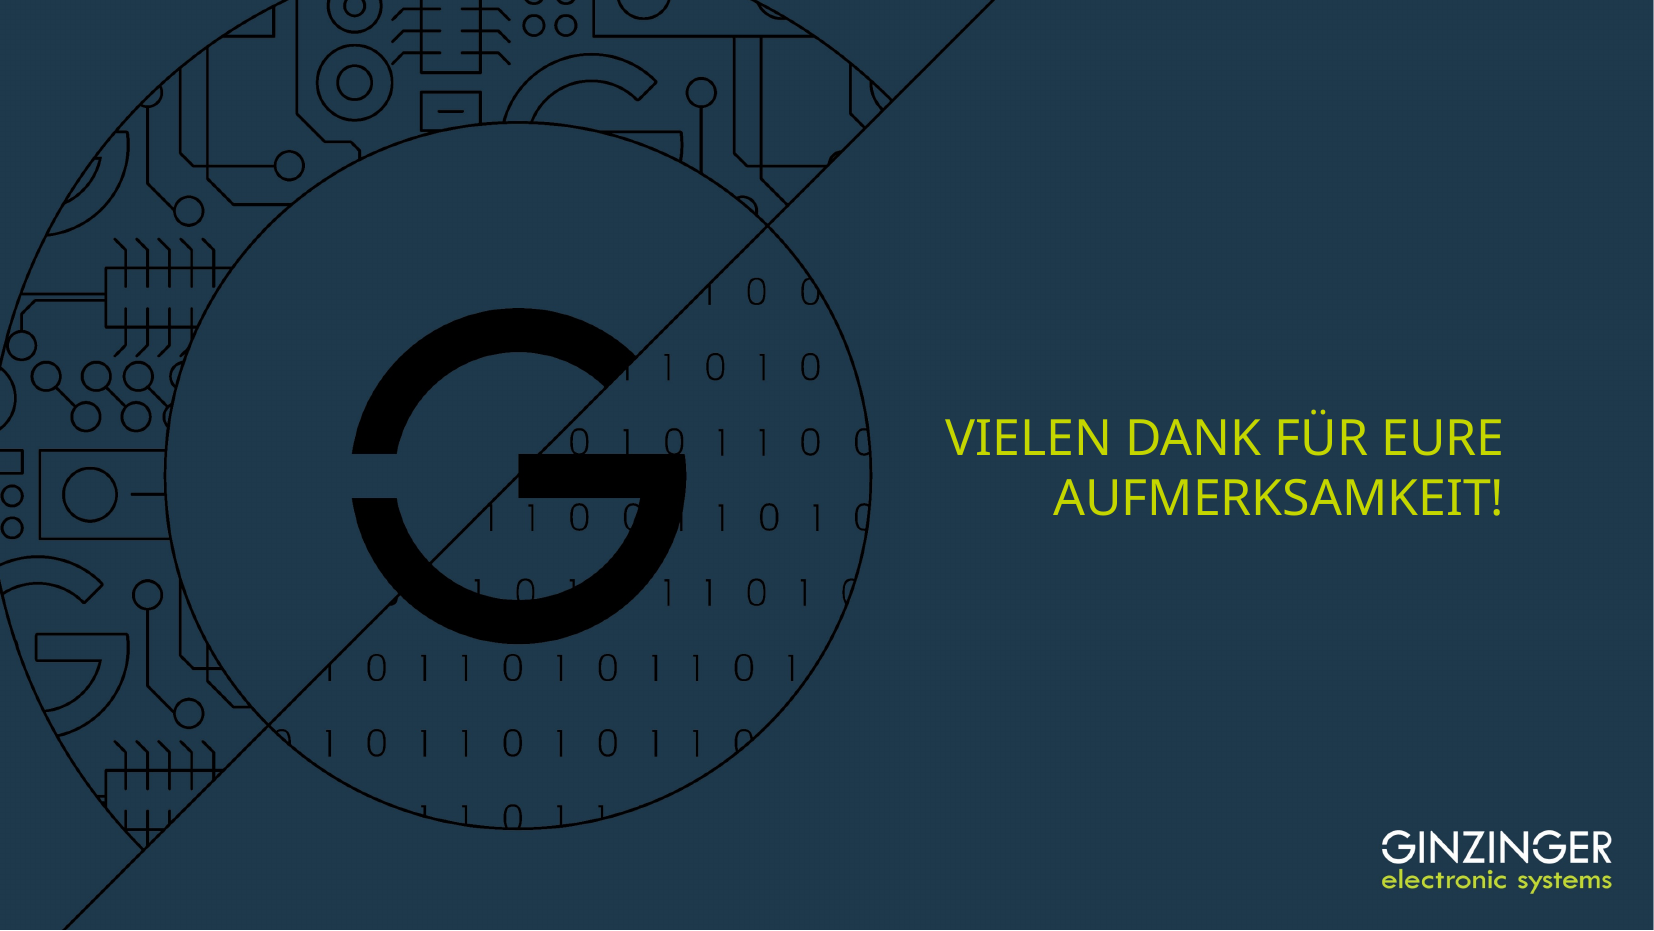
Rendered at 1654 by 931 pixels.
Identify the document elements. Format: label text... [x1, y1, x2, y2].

text_box Vielen Dank für eure Aufmerksamkeit! [945, 404, 1576, 527]
